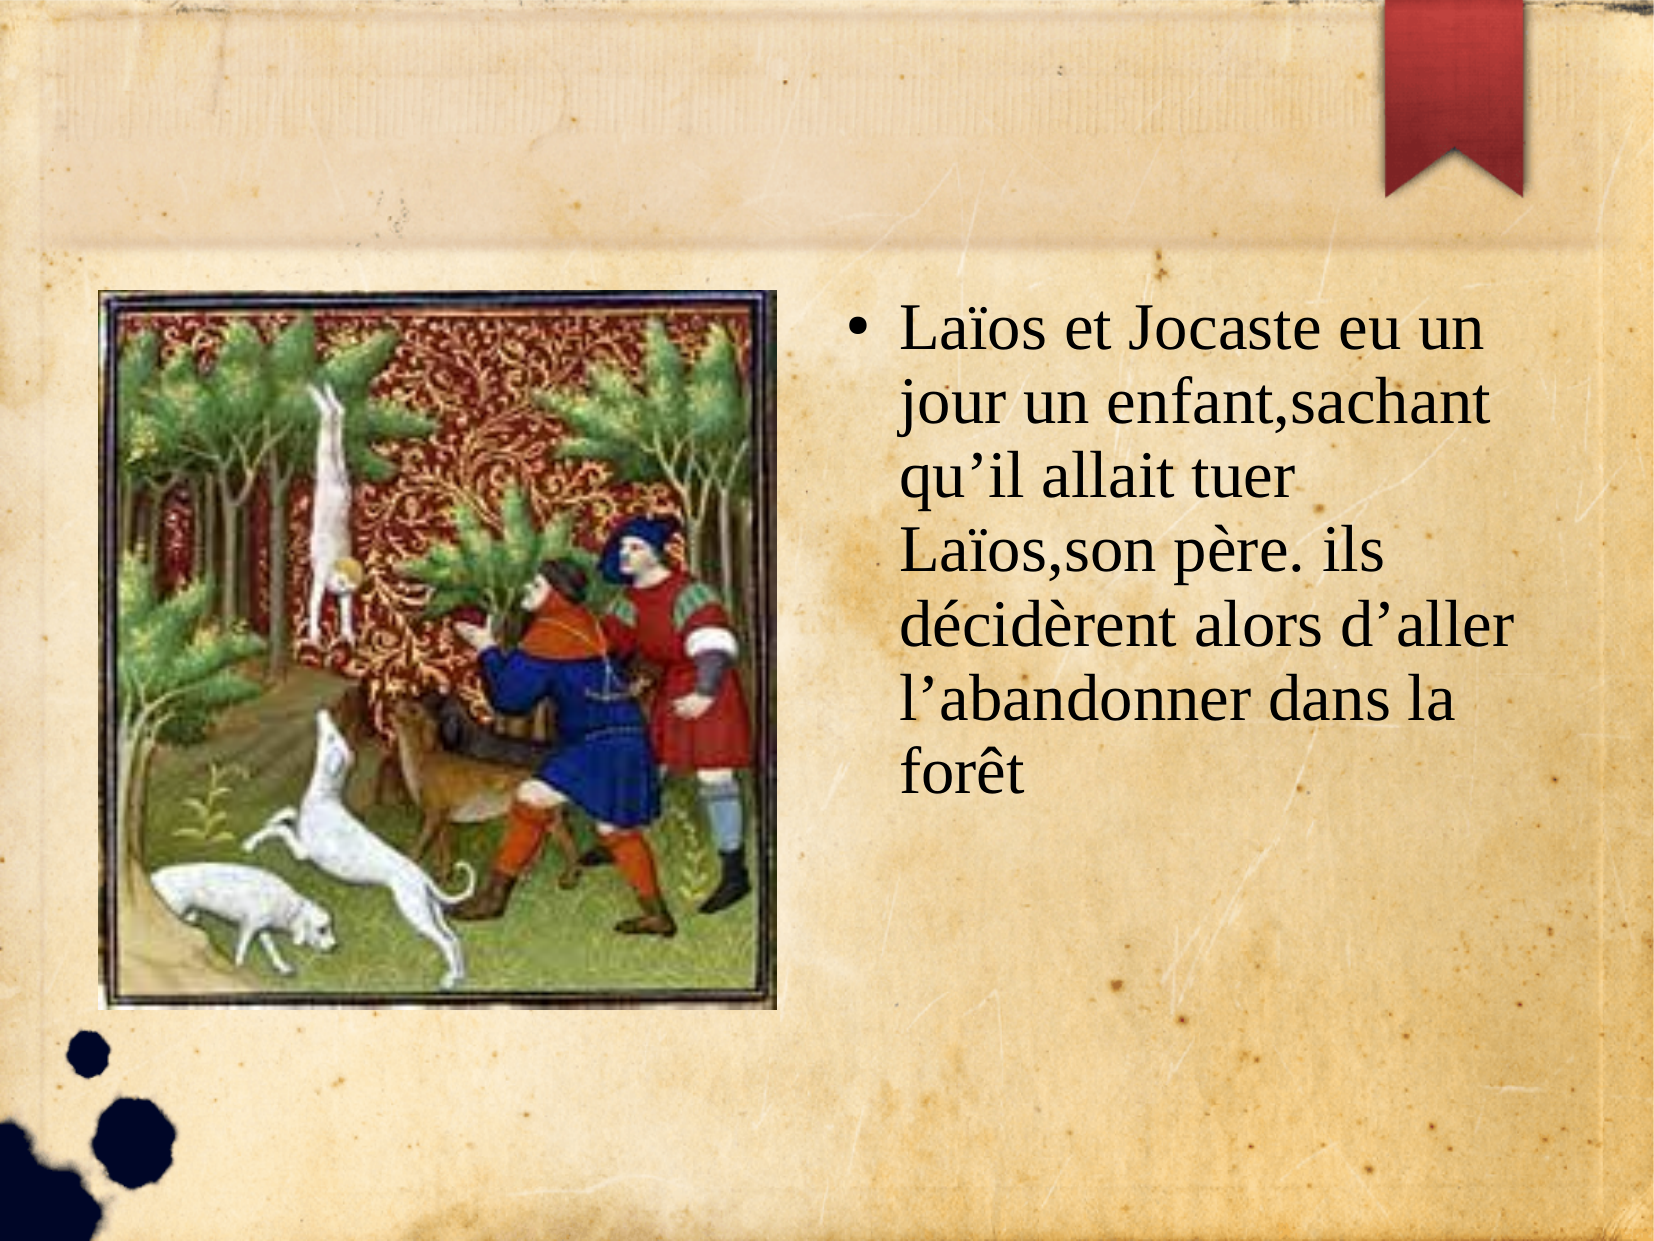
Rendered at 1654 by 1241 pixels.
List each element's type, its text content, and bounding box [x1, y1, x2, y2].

list Laïos et Jocaste eu un jour un enfant,sachant qu’il allait tuer Laïos,son père. ils décidèrent alors d’aller l’abandonner dans la forêt [828, 290, 1539, 1010]
picture [0, 0, 1654, 1241]
